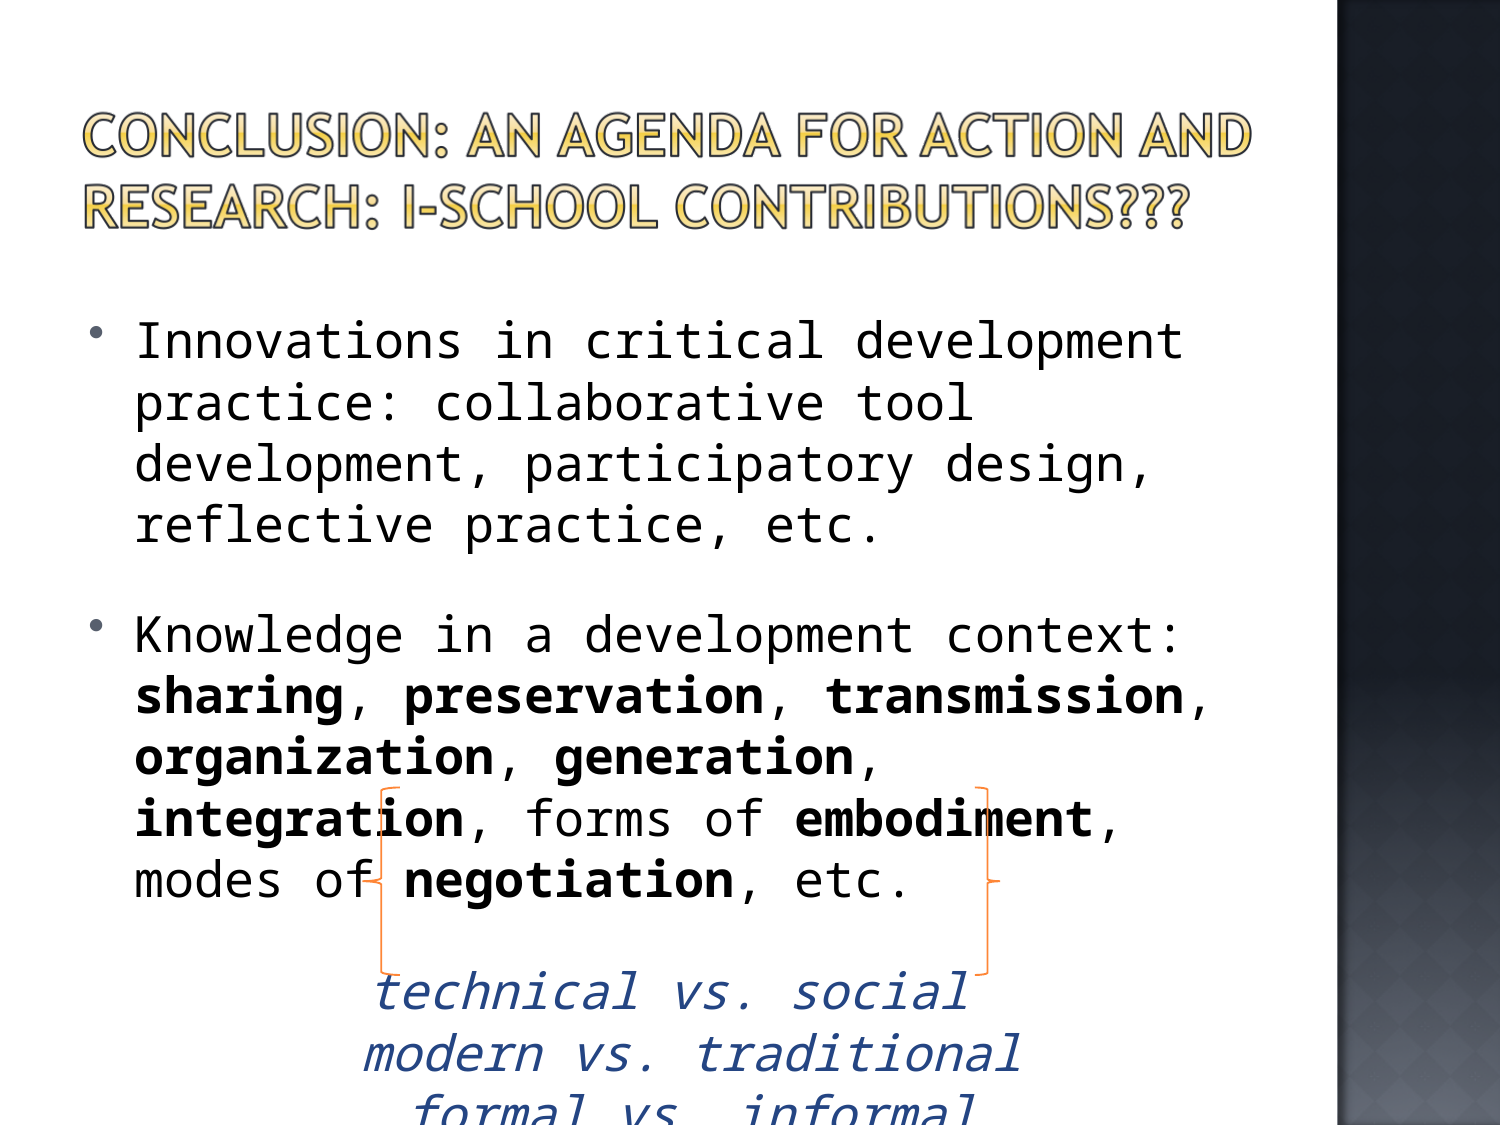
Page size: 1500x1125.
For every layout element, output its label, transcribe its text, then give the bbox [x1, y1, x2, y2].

text_box [73, 48, 1264, 241]
picture [1337, 0, 1500, 1125]
list Innovations in critical development practice: collaborative tool development, participatory design, reflective practice, etc. Knowledge in a development context: sharing, preservation, transmission, organization, generation, integration, forms of embodiment, modes of negotiation, etc. technical vs. social modern vs. traditional formal vs. informal material vs. immaterial [75, 263, 1263, 1060]
